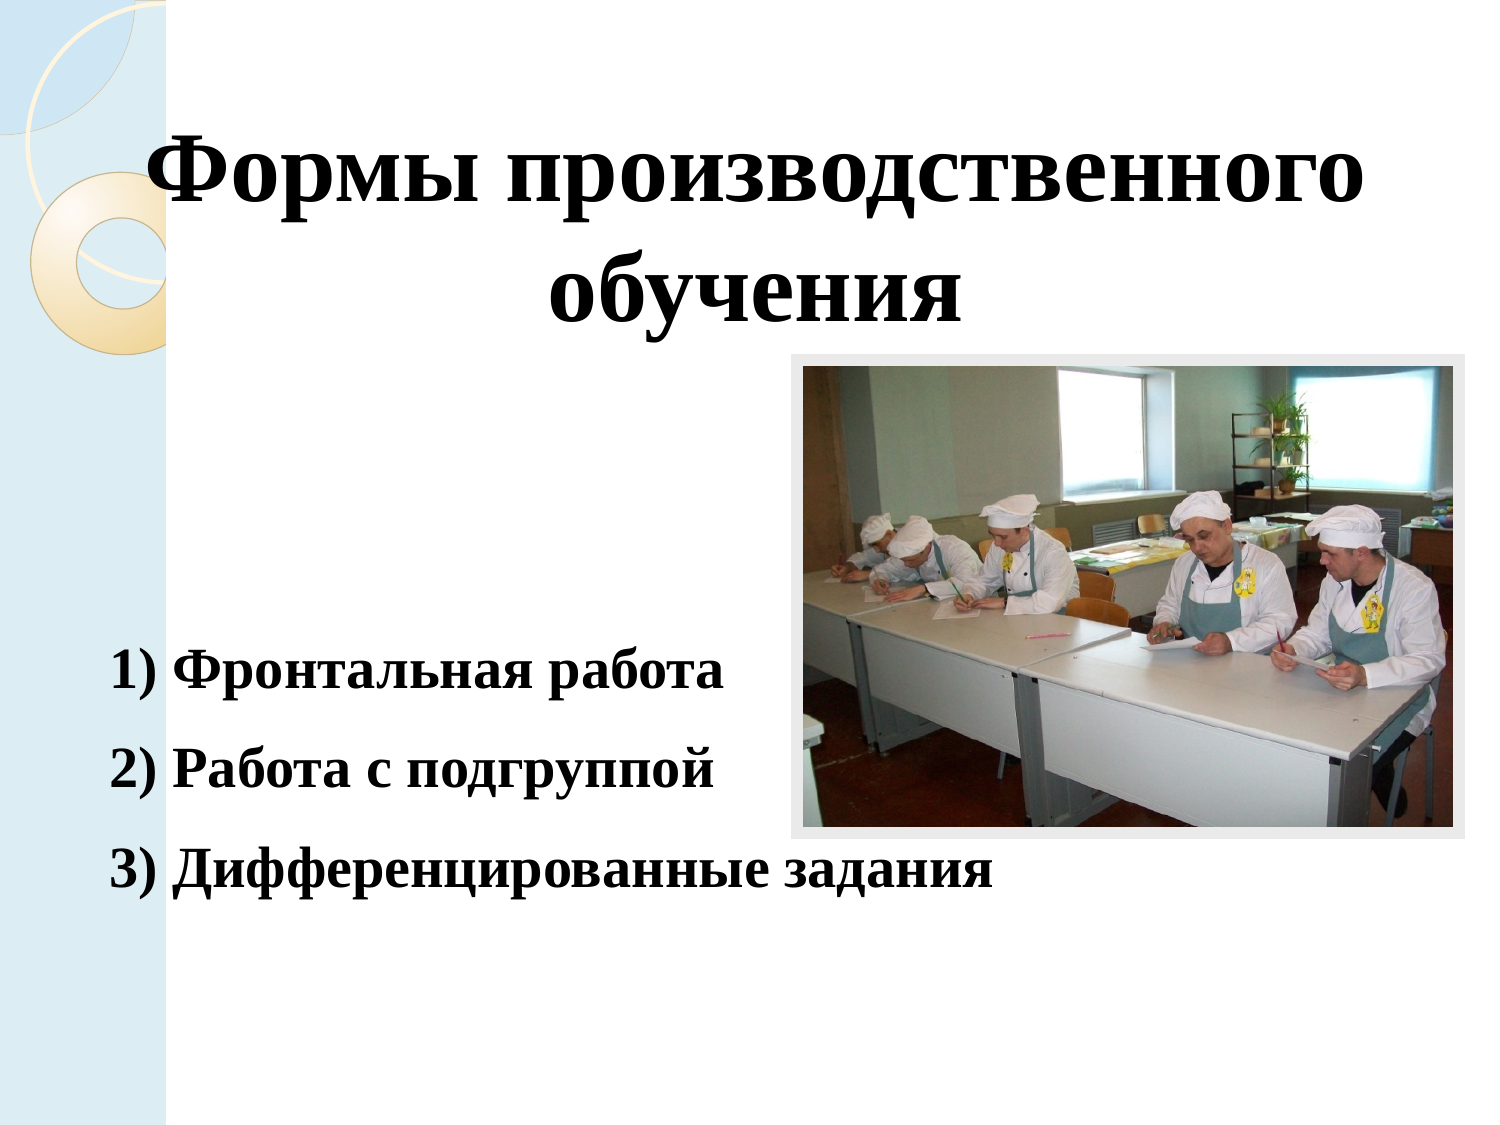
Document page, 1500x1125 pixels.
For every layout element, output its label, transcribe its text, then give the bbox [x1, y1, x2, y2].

list Формы производственного обучения 1) Фронтальная работа 2) Работа с подгруппой 3) Дифференцированные задания [94, 94, 1418, 745]
picture [803, 366, 1453, 827]
